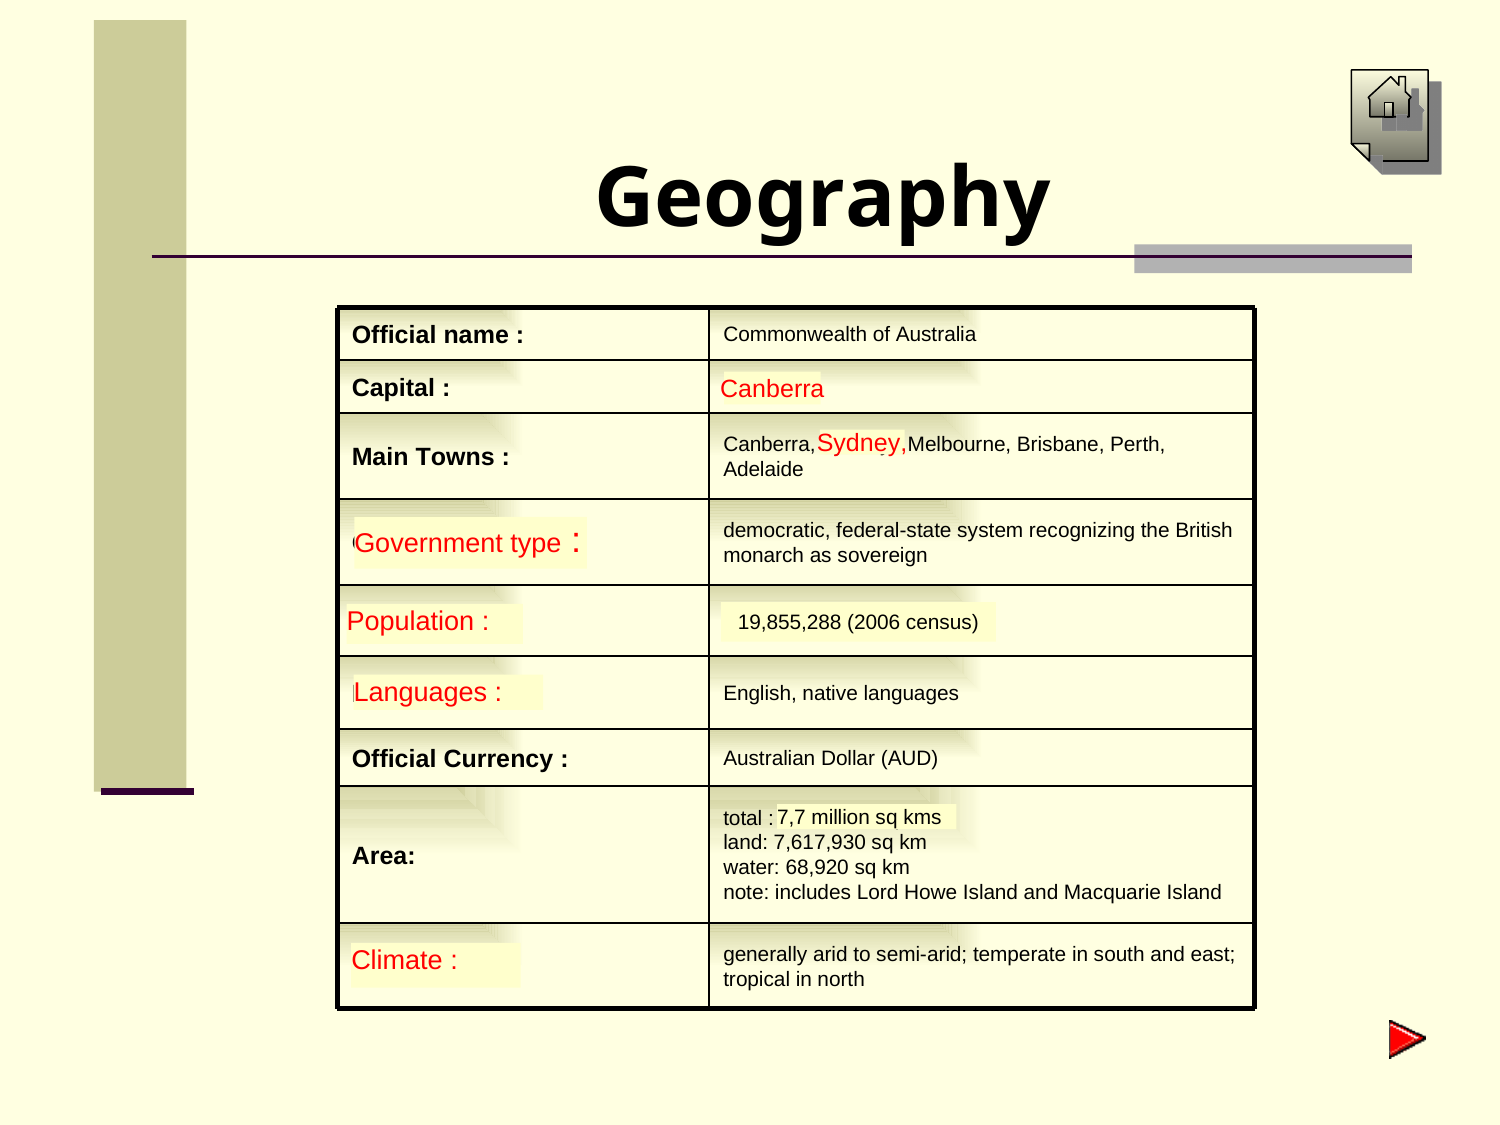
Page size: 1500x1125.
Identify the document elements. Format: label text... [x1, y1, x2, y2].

list English, native languages [710, 657, 1252, 728]
text_box Canberra [724, 371, 821, 405]
list Australian Dollar (AUD) [710, 730, 1252, 785]
list Canberra, Sydney, Melbourne, Brisbane, Perth, Adelaide [710, 414, 1252, 498]
list Commonwealth of Australia [710, 310, 1252, 359]
list democratic, federal-state system recognizing the British monarch as sovereign [710, 500, 1252, 584]
list generally arid to semi-arid; temperate in south and east; tropical in north [710, 924, 1252, 1006]
text_box Climate : [351, 942, 521, 988]
list Main Towns : [340, 414, 708, 498]
list Population : [340, 586, 708, 655]
list Government type : [340, 500, 708, 584]
list Official Currency : [340, 730, 708, 785]
list Canberra [710, 361, 1252, 412]
text_box Government type : [354, 516, 587, 569]
text_box Sydney, [819, 429, 905, 455]
text_box Languages : [353, 674, 544, 710]
picture [1389, 1020, 1426, 1059]
list Capital : [340, 361, 708, 412]
text_box 19,855,288 (2006 census) [720, 602, 996, 642]
text_box Geography [594, 129, 1067, 246]
list total : 7,686,850 sq km land: 7,617,930 sq km water: 68,920 sq km note: includes Lord Howe Island and Macquarie Island [710, 787, 1252, 922]
list Area: [340, 787, 708, 922]
text_box [1351, 69, 1429, 161]
list Languages : [340, 657, 708, 728]
list 19,357,594 (July 2001 est.) [710, 586, 1252, 655]
text_box 7,7 million sq kms [777, 804, 957, 828]
list Official name : [340, 310, 708, 359]
text_box Population : [346, 603, 523, 644]
list Climate : [340, 924, 708, 1006]
